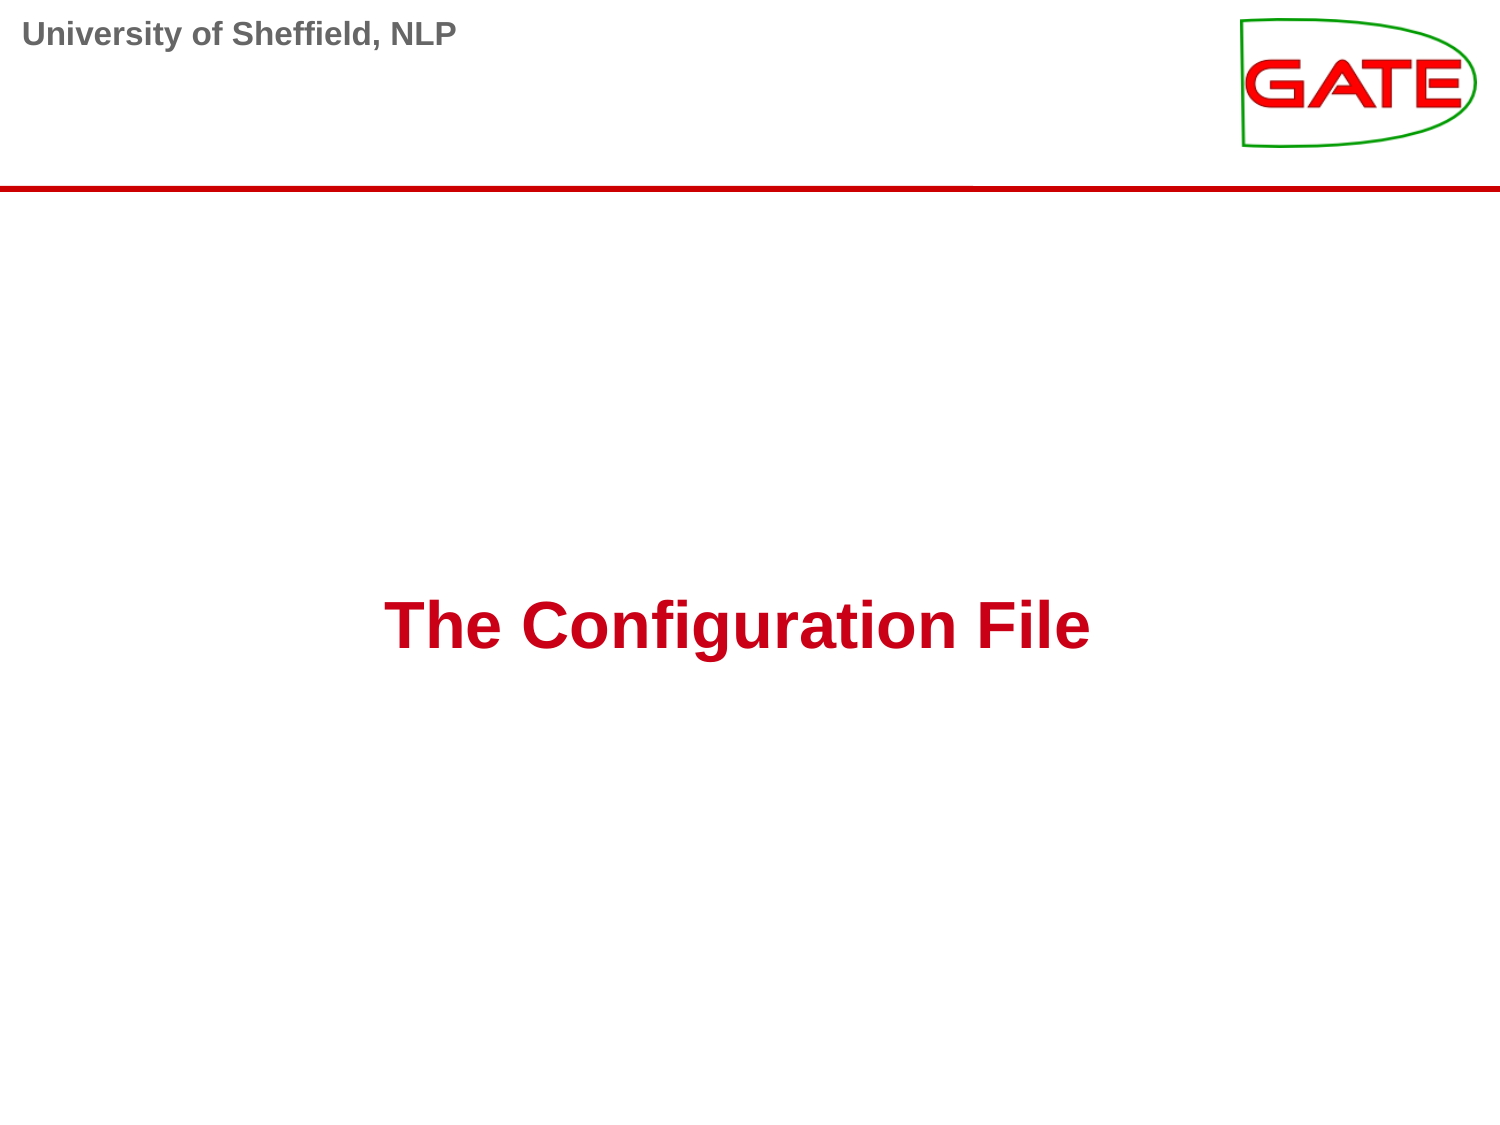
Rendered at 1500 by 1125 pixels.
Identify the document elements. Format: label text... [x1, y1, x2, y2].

subtitle The Configuration File [59, 250, 1418, 1002]
picture [1240, 18, 1477, 148]
